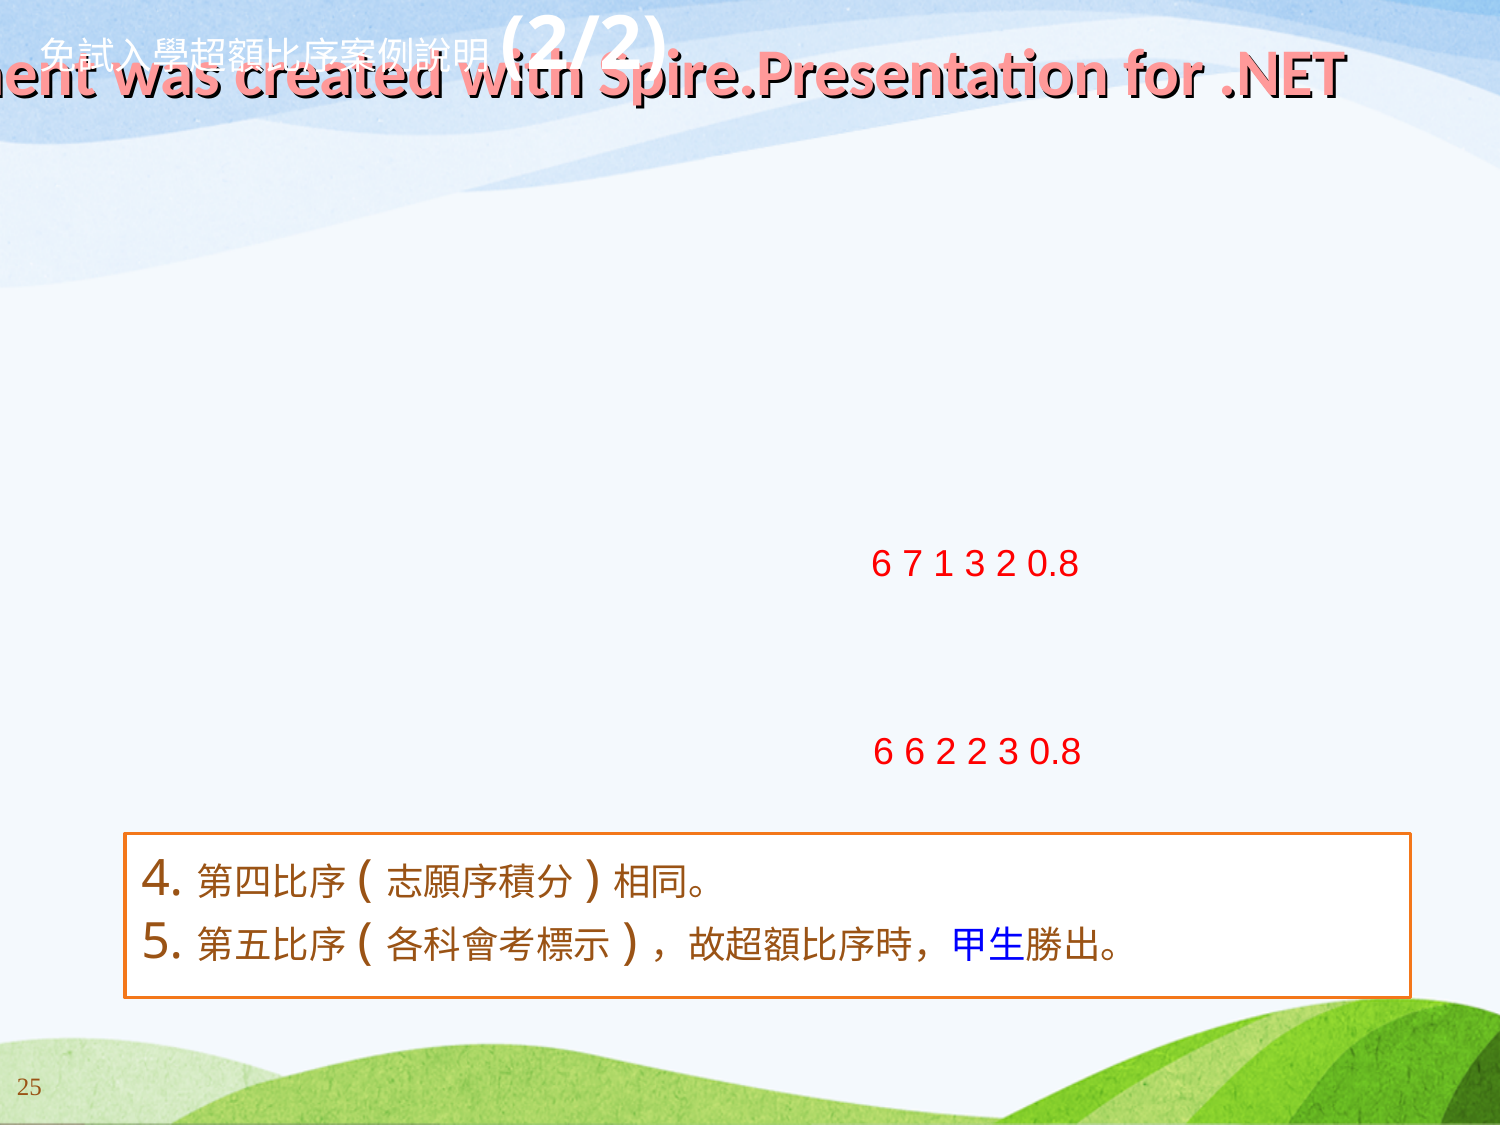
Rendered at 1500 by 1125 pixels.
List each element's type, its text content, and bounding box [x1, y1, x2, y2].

picture [0, 0, 1500, 1125]
text_box 25 [2, 1068, 96, 1107]
text_box 4.第四比序(志願序積分)相同。 5.第五比序(各科會考標示)，故超額比序時，甲生勝出。 [125, 833, 1411, 998]
text_box 6 7 1 3 2 0.8 [856, 535, 1496, 596]
text_box 6 6 2 2 3 0.8 [858, 722, 1498, 784]
